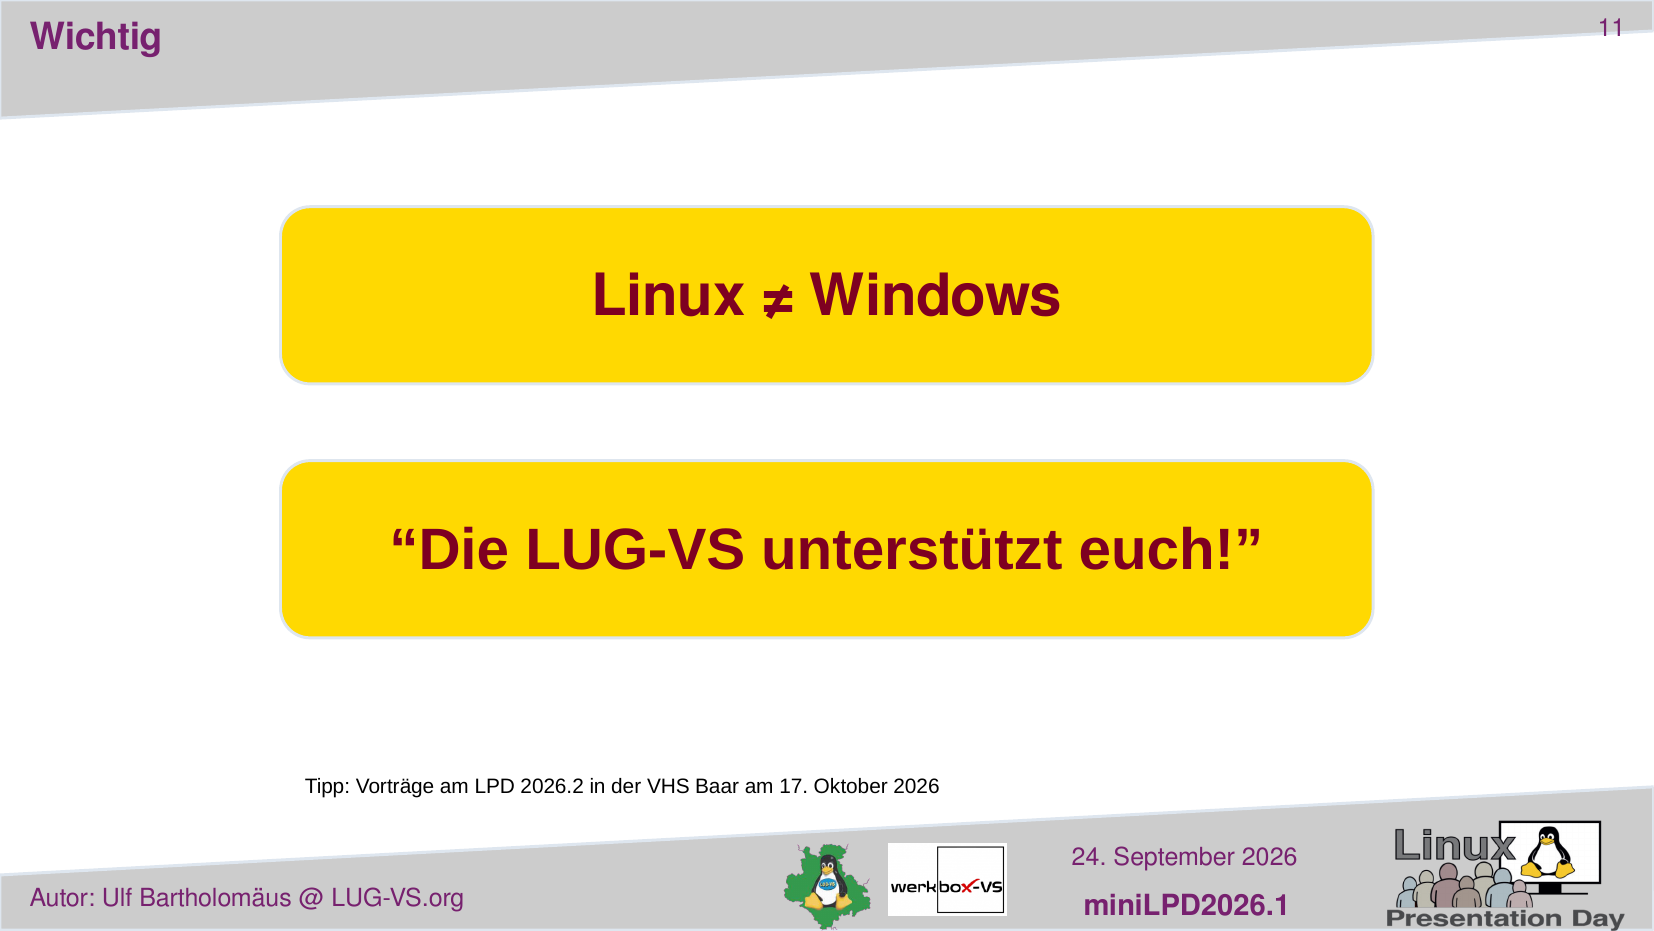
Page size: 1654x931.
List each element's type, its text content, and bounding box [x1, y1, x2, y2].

picture [1387, 820, 1625, 931]
picture [888, 843, 1007, 916]
picture [781, 841, 873, 931]
text_box “Die LUG-VS unterstützt euch!” [280, 460, 1374, 638]
text_box Tipp: Vorträge am LPD 2026.2 in der VHS Baar am 17. Oktober 2026 [290, 767, 1182, 798]
title Wichtig [29, 11, 1211, 101]
text_box Linux ≠ Windows [280, 206, 1374, 384]
